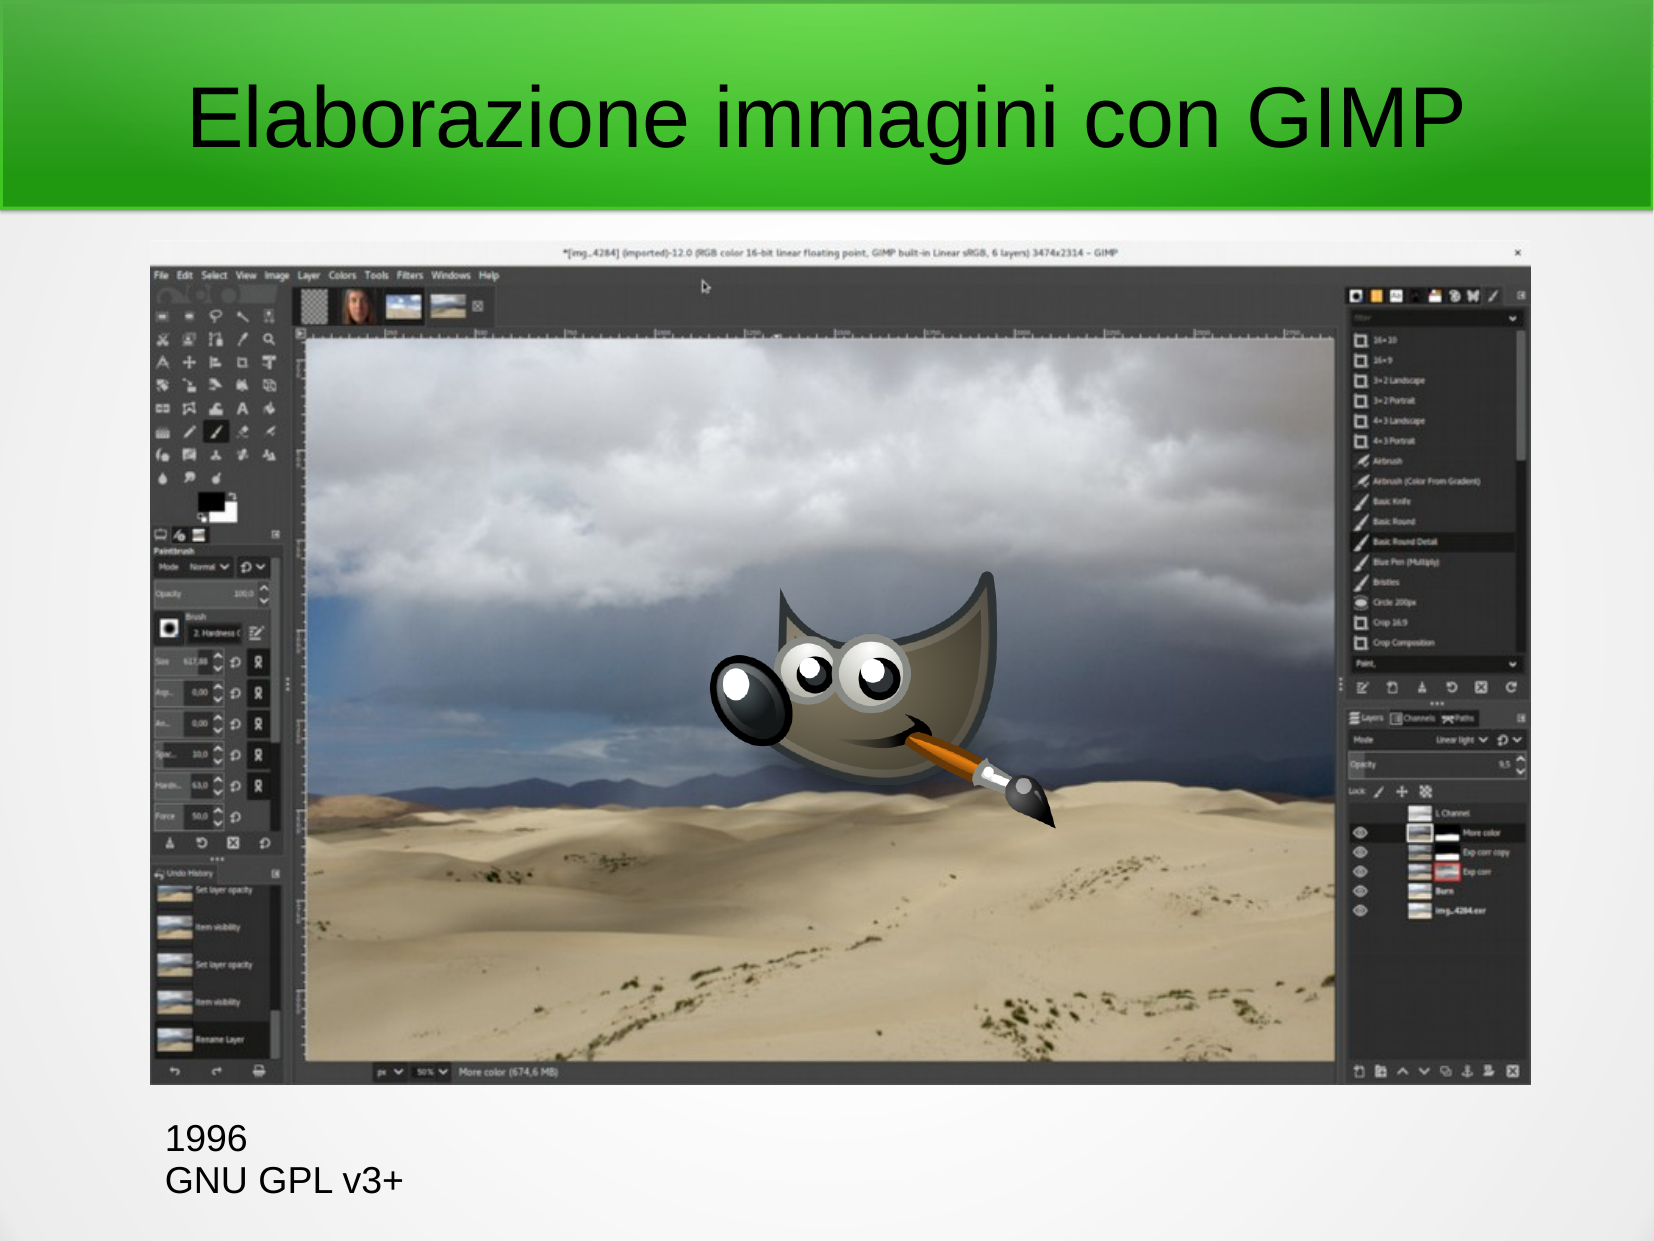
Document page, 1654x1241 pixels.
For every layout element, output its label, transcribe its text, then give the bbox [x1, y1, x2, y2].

picture [150, 240, 1531, 1085]
text_box 1996 GNU GPL v3+ [150, 1110, 526, 1209]
title Elaborazione immagini con GIMP [82, 47, 1571, 189]
